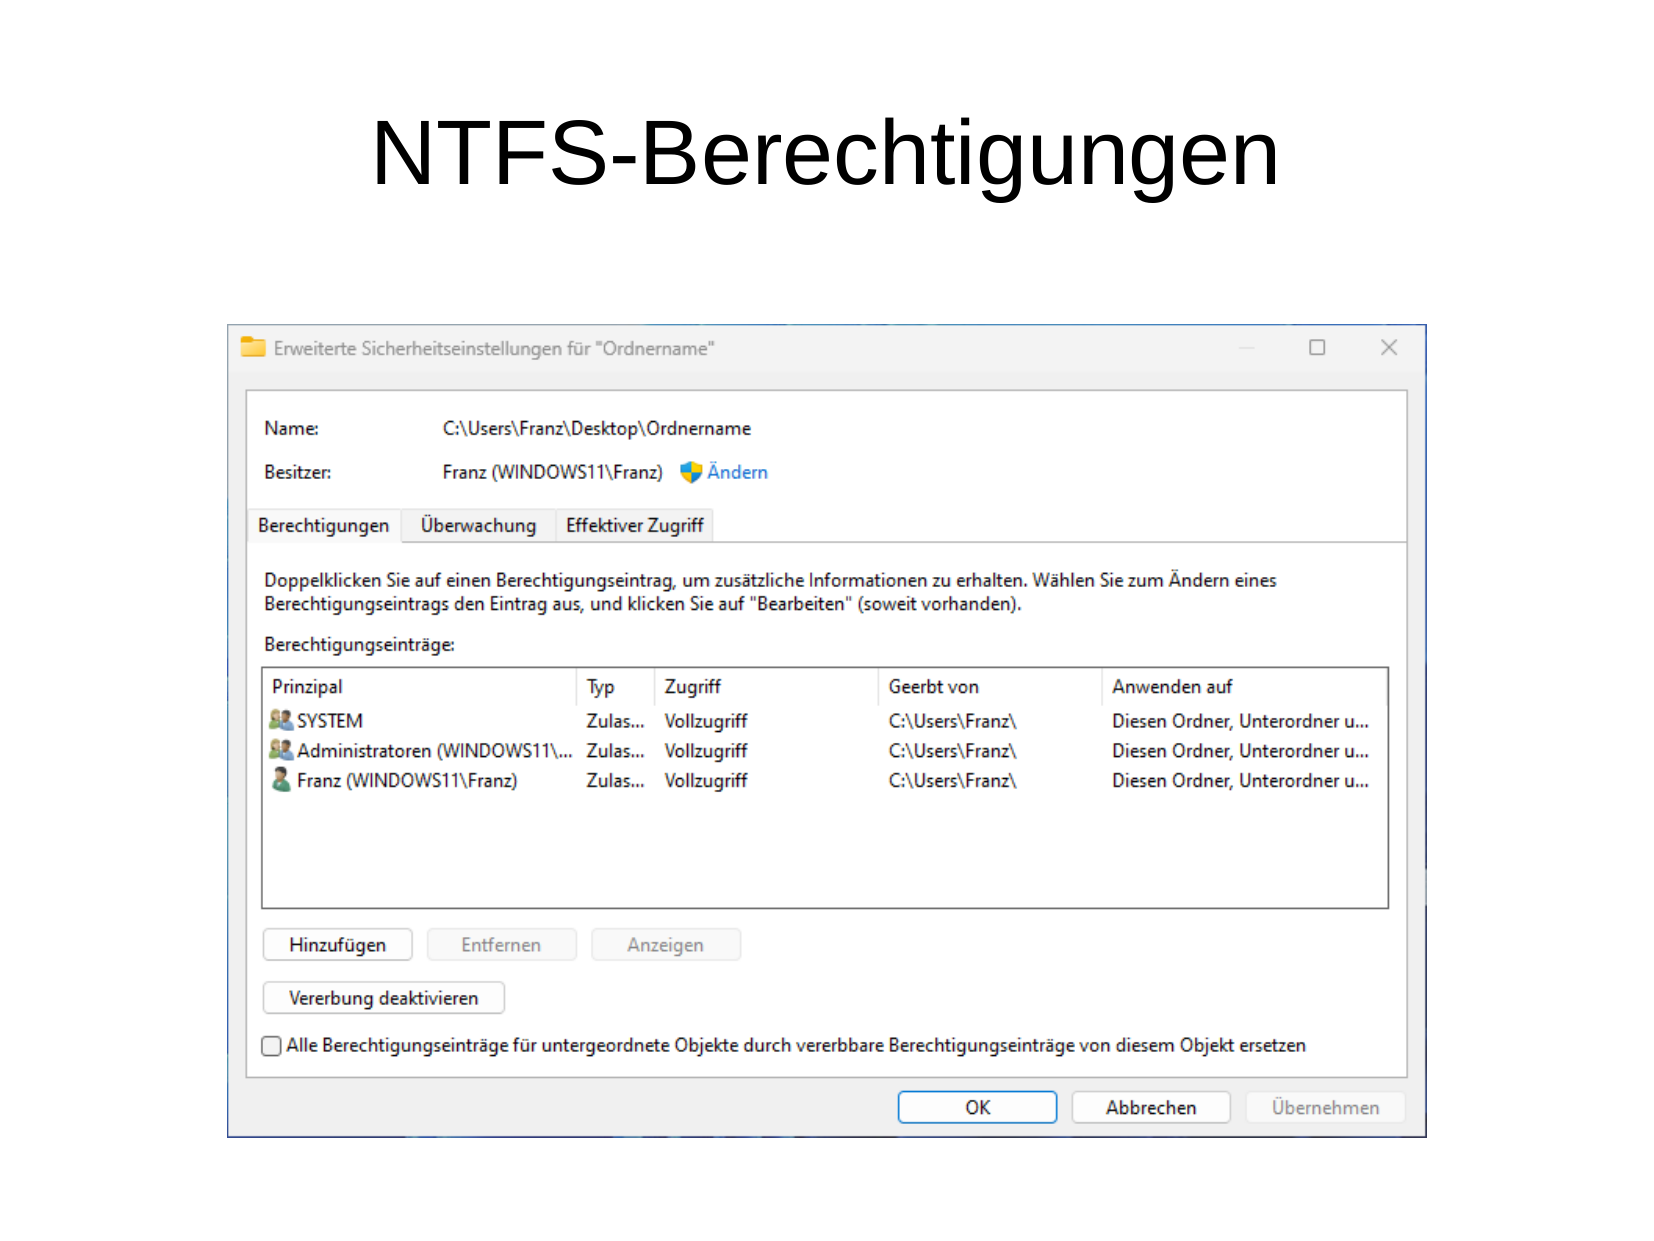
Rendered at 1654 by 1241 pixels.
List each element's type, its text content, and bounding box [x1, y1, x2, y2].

picture [227, 324, 1427, 1138]
title NTFS-Berechtigungen [82, 56, 1571, 250]
